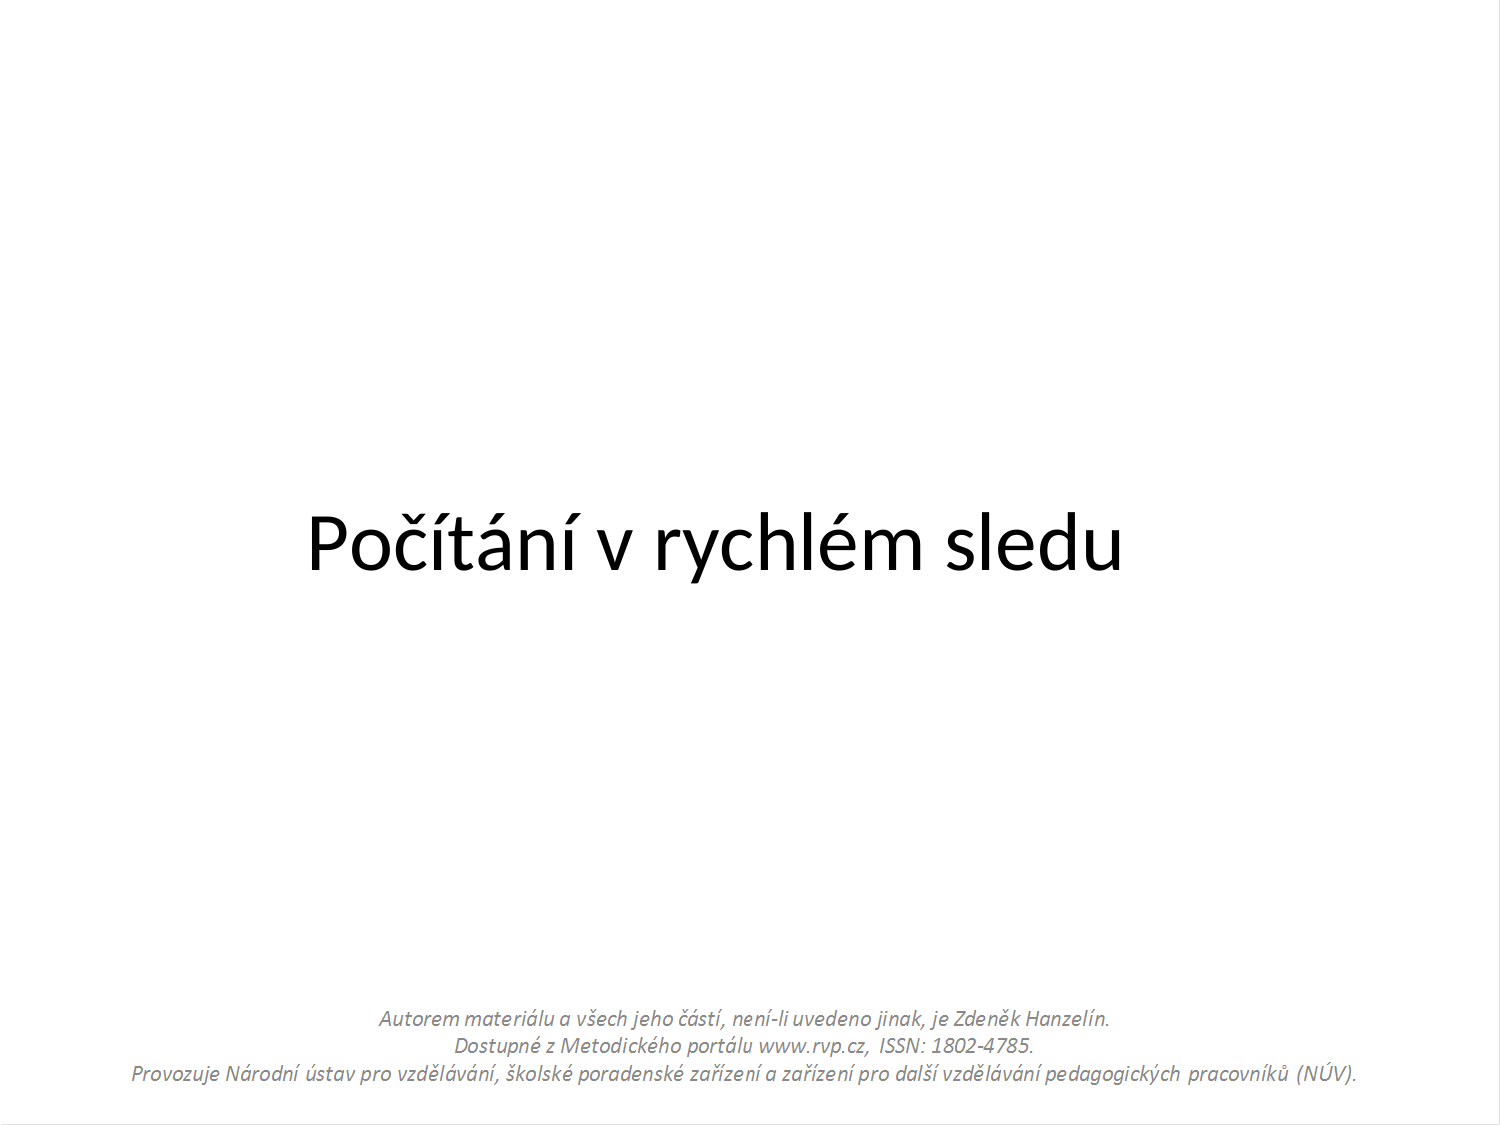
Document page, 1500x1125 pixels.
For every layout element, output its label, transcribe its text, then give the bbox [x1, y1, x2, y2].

text_box Počítání v rychlém sledu [291, 479, 1141, 596]
picture [0, 0, 1500, 1125]
